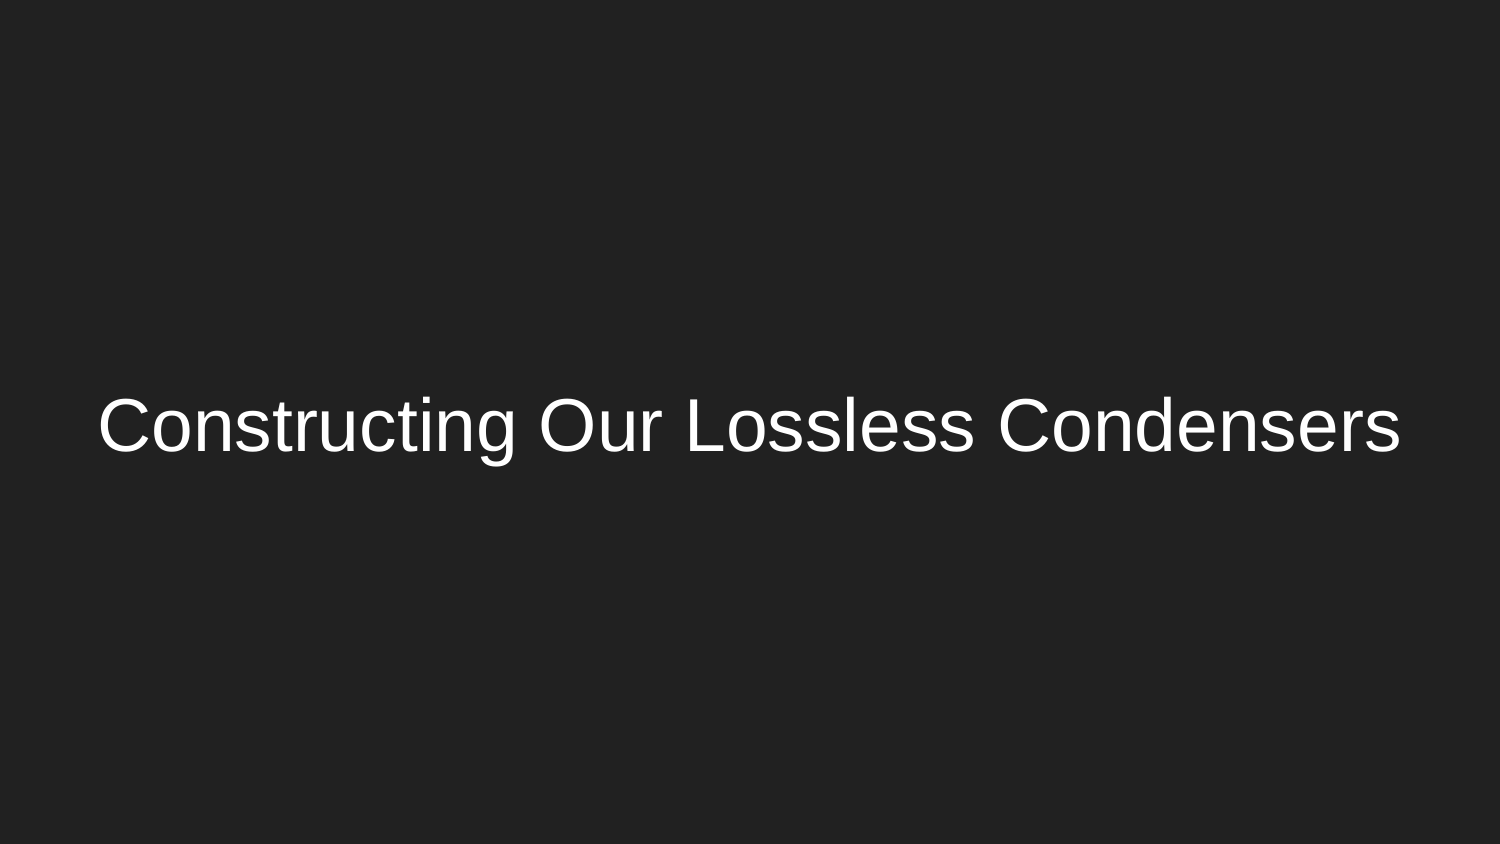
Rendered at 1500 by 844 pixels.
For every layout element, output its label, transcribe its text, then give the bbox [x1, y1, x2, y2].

title Constructing Our Lossless Condensers [51, 352, 1449, 491]
